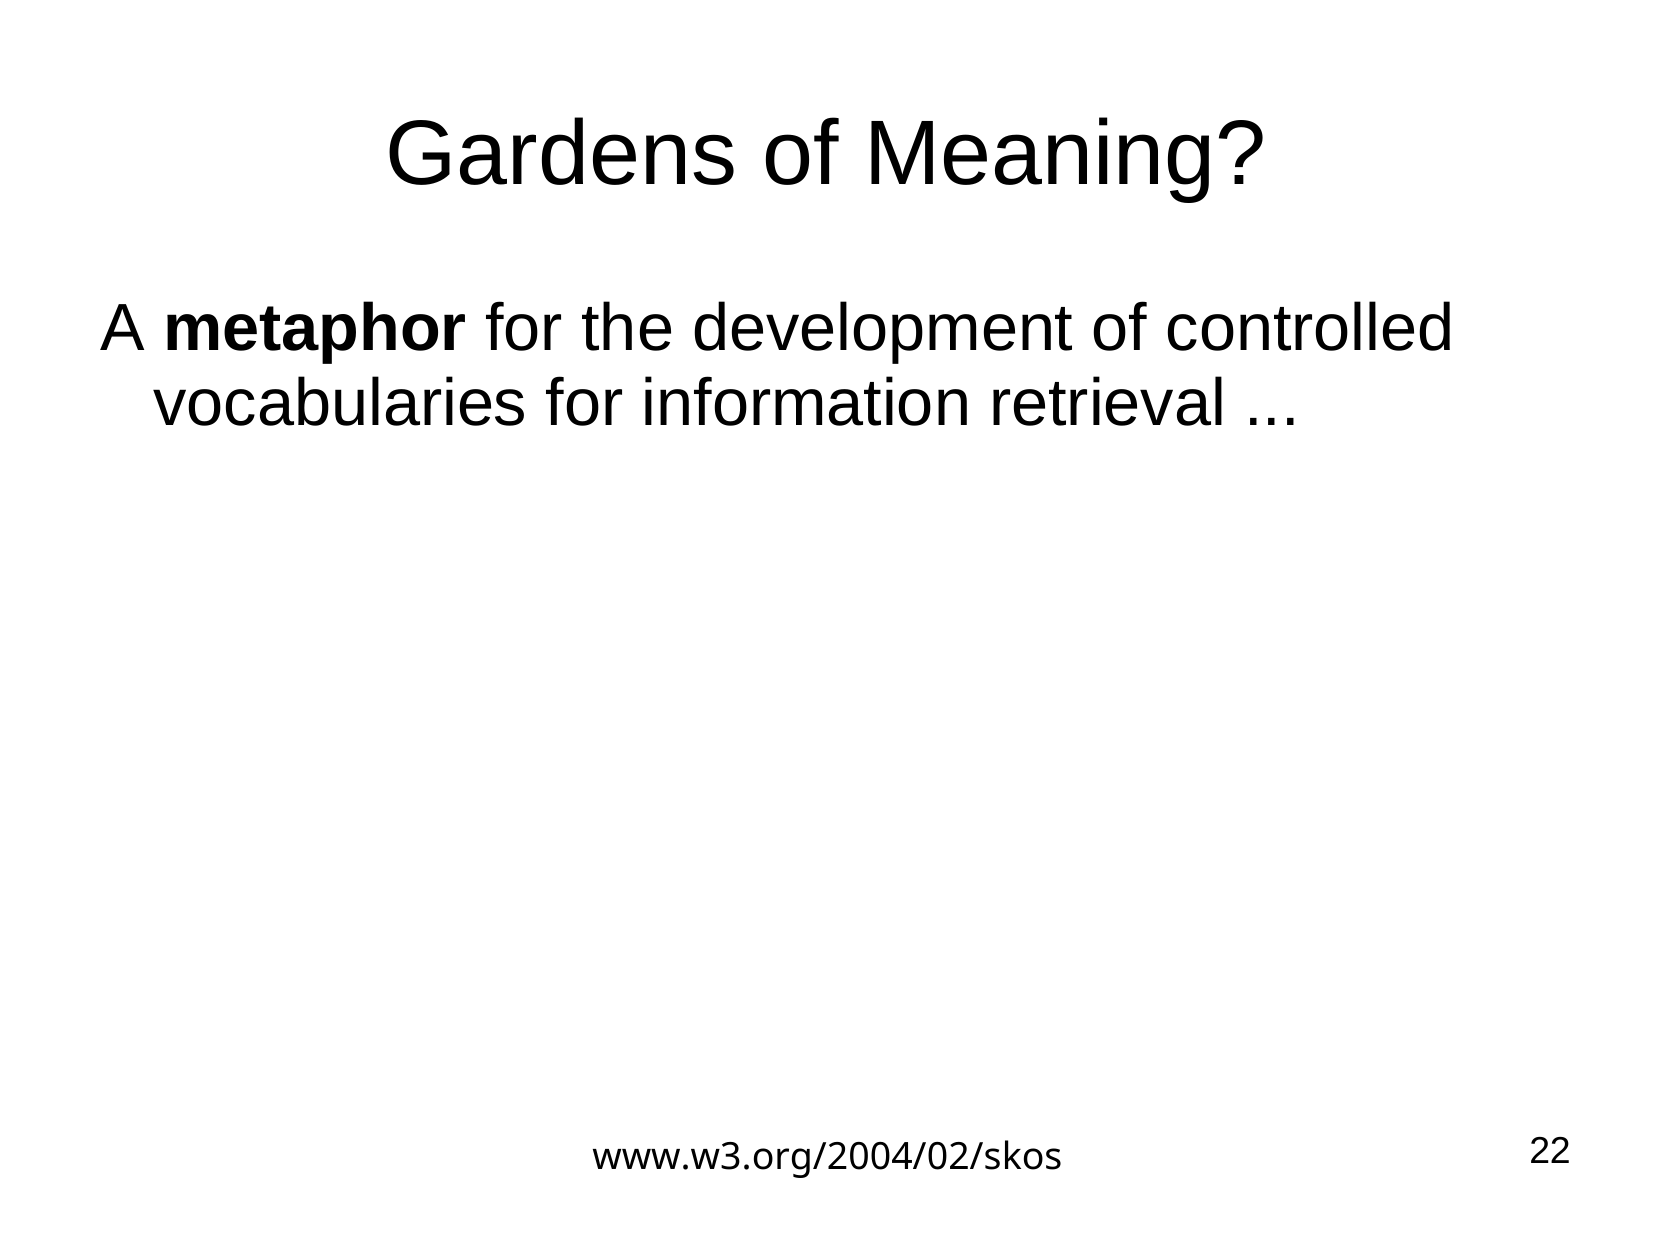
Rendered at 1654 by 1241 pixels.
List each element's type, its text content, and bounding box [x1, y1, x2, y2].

title Gardens of Meaning? [82, 49, 1571, 257]
list A metaphor for the development of controlled vocabularies for information retrieval ... [82, 290, 1571, 1109]
